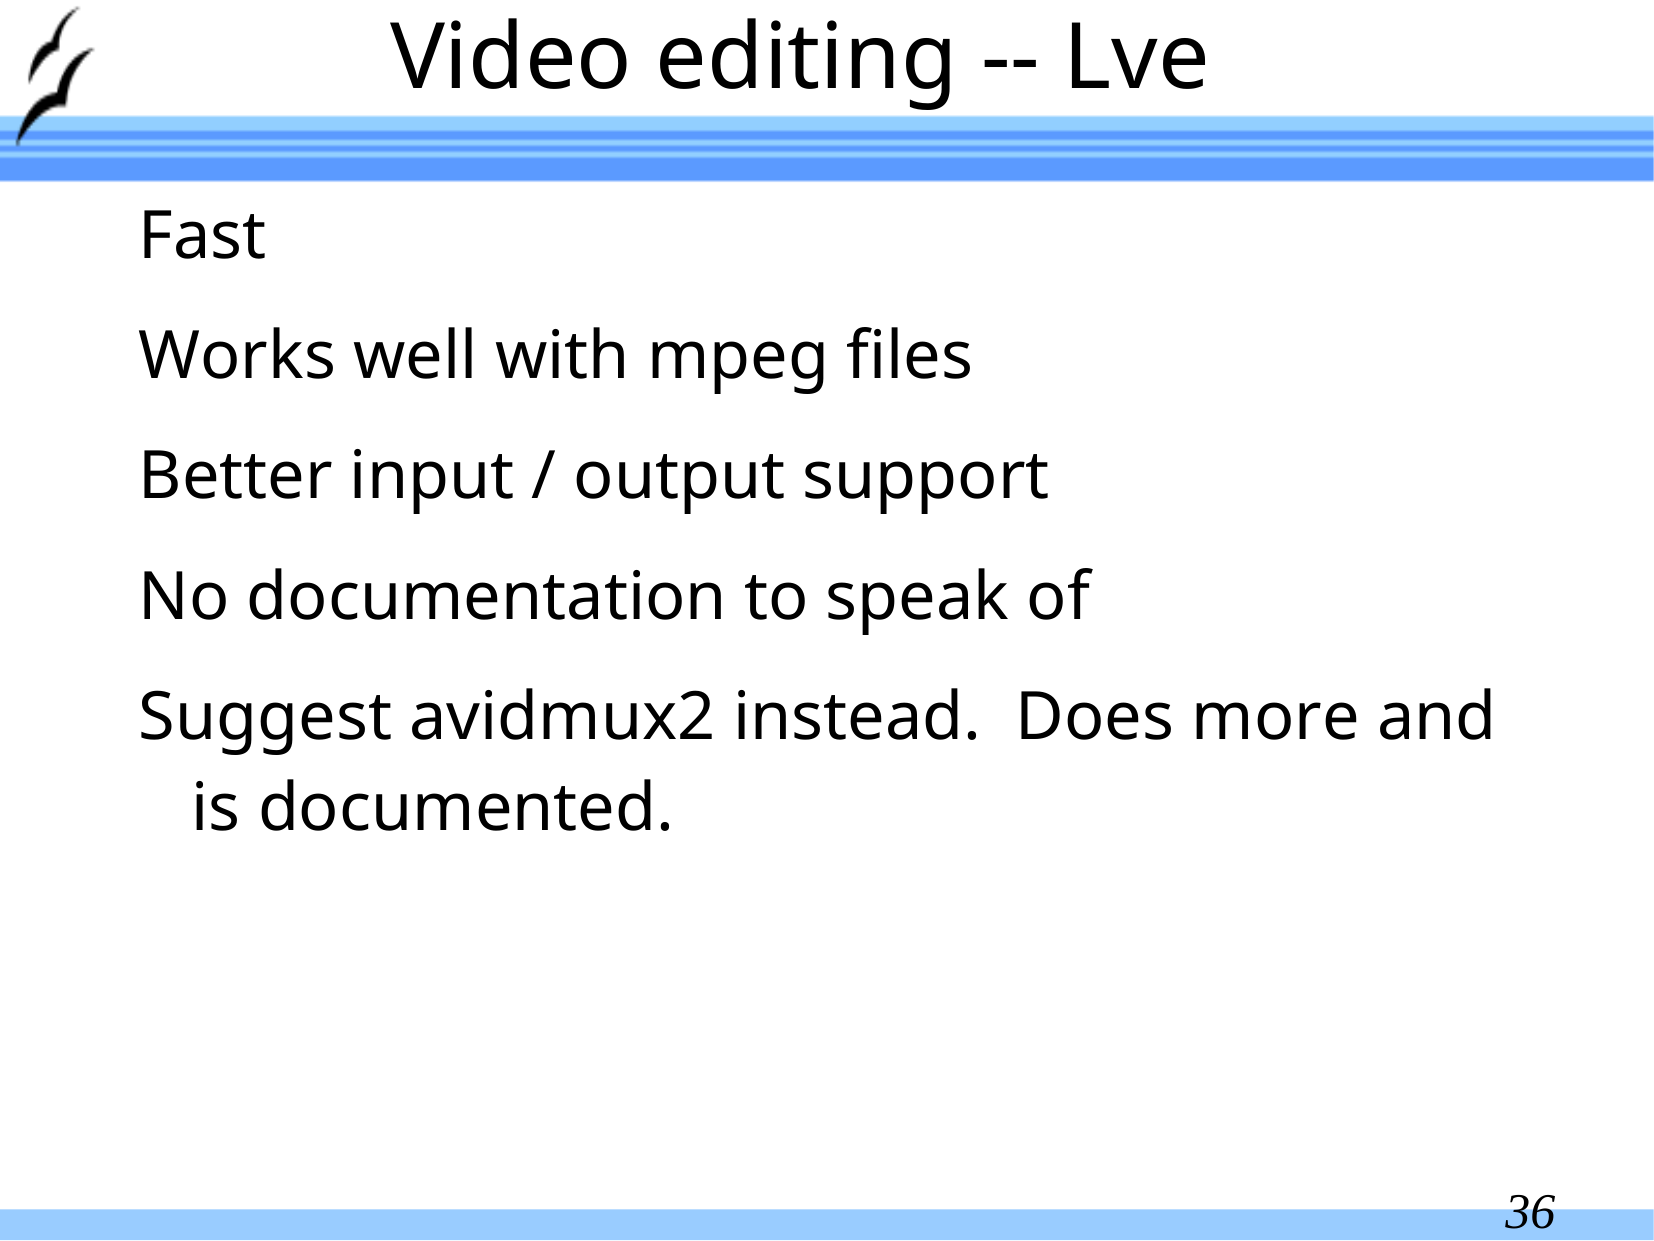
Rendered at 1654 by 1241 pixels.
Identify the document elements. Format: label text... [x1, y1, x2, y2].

list Fast Works well with mpeg files Better input / output support No documentation to speak of Suggest avidmux2 instead. Does more and is documented. [120, 187, 1533, 1195]
title Video editing -- Lve [94, 0, 1507, 121]
picture [0, 0, 1654, 188]
